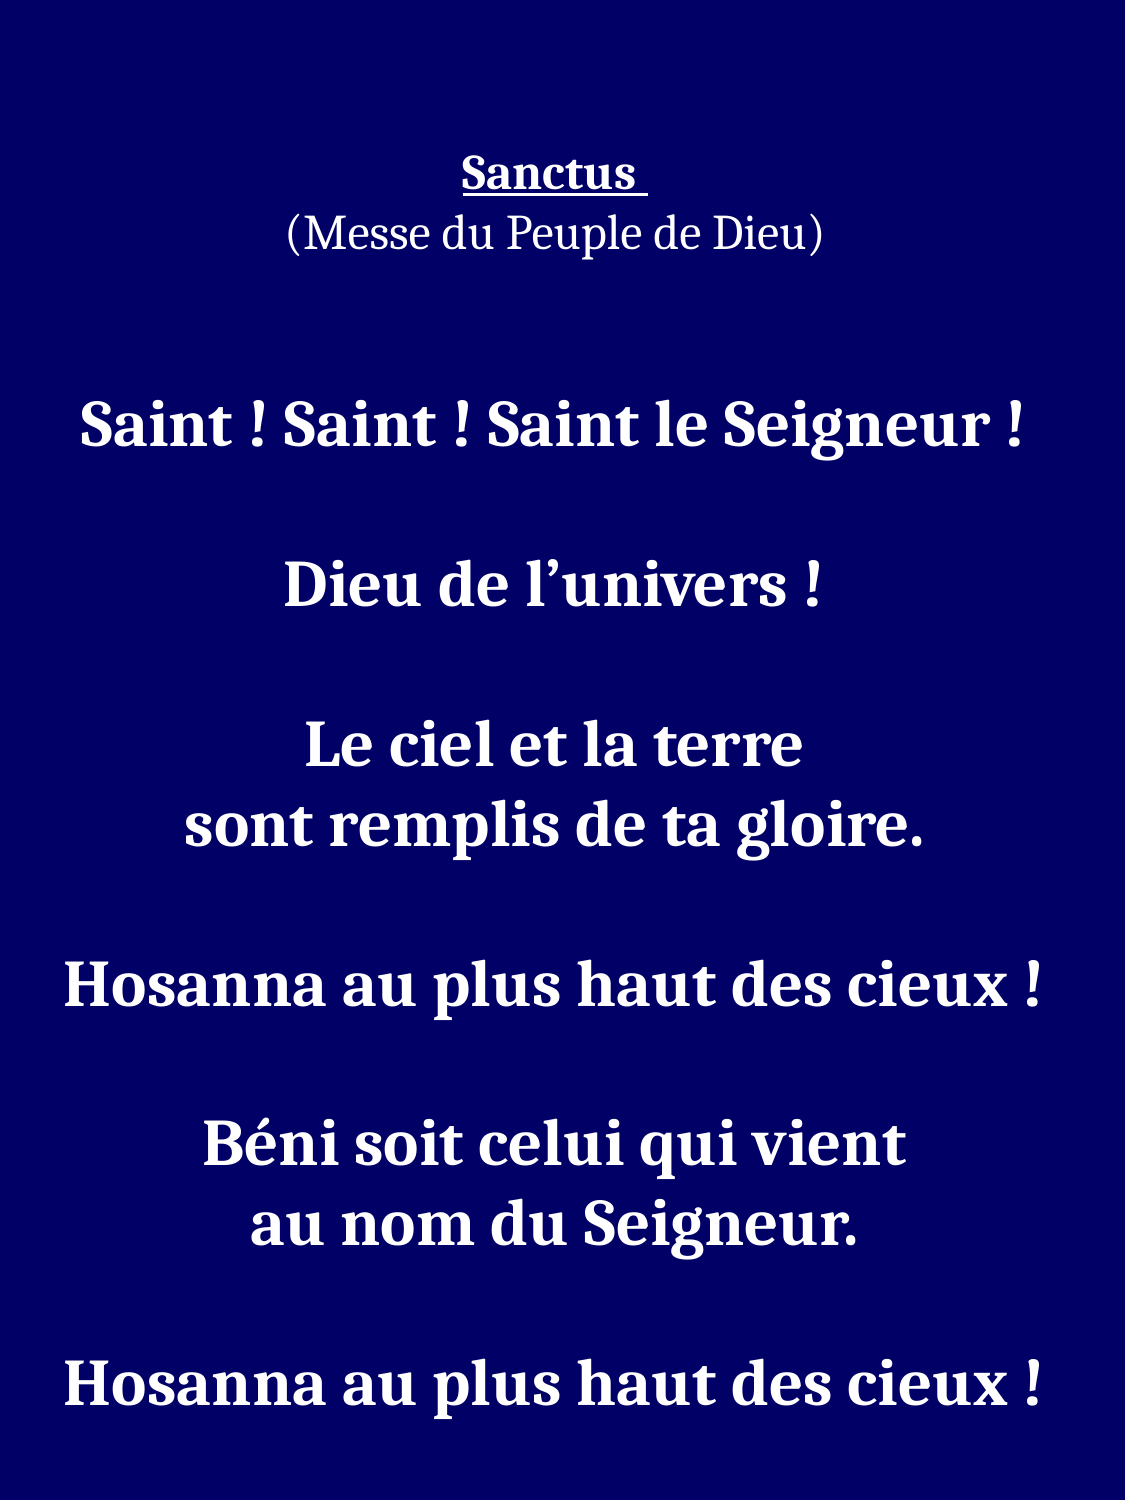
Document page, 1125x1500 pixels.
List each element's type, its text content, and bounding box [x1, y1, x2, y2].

text_box Sanctus (Messe du Peuple de Dieu) Saint ! Saint ! Saint le Seigneur ! Dieu de l’univers ! Le ciel et la terre sont remplis de ta gloire. Hosanna au plus haut des cieux ! Béni soit celui qui vient au nom du Seigneur. Hosanna au plus haut des cieux ! [11, 106, 1098, 1453]
